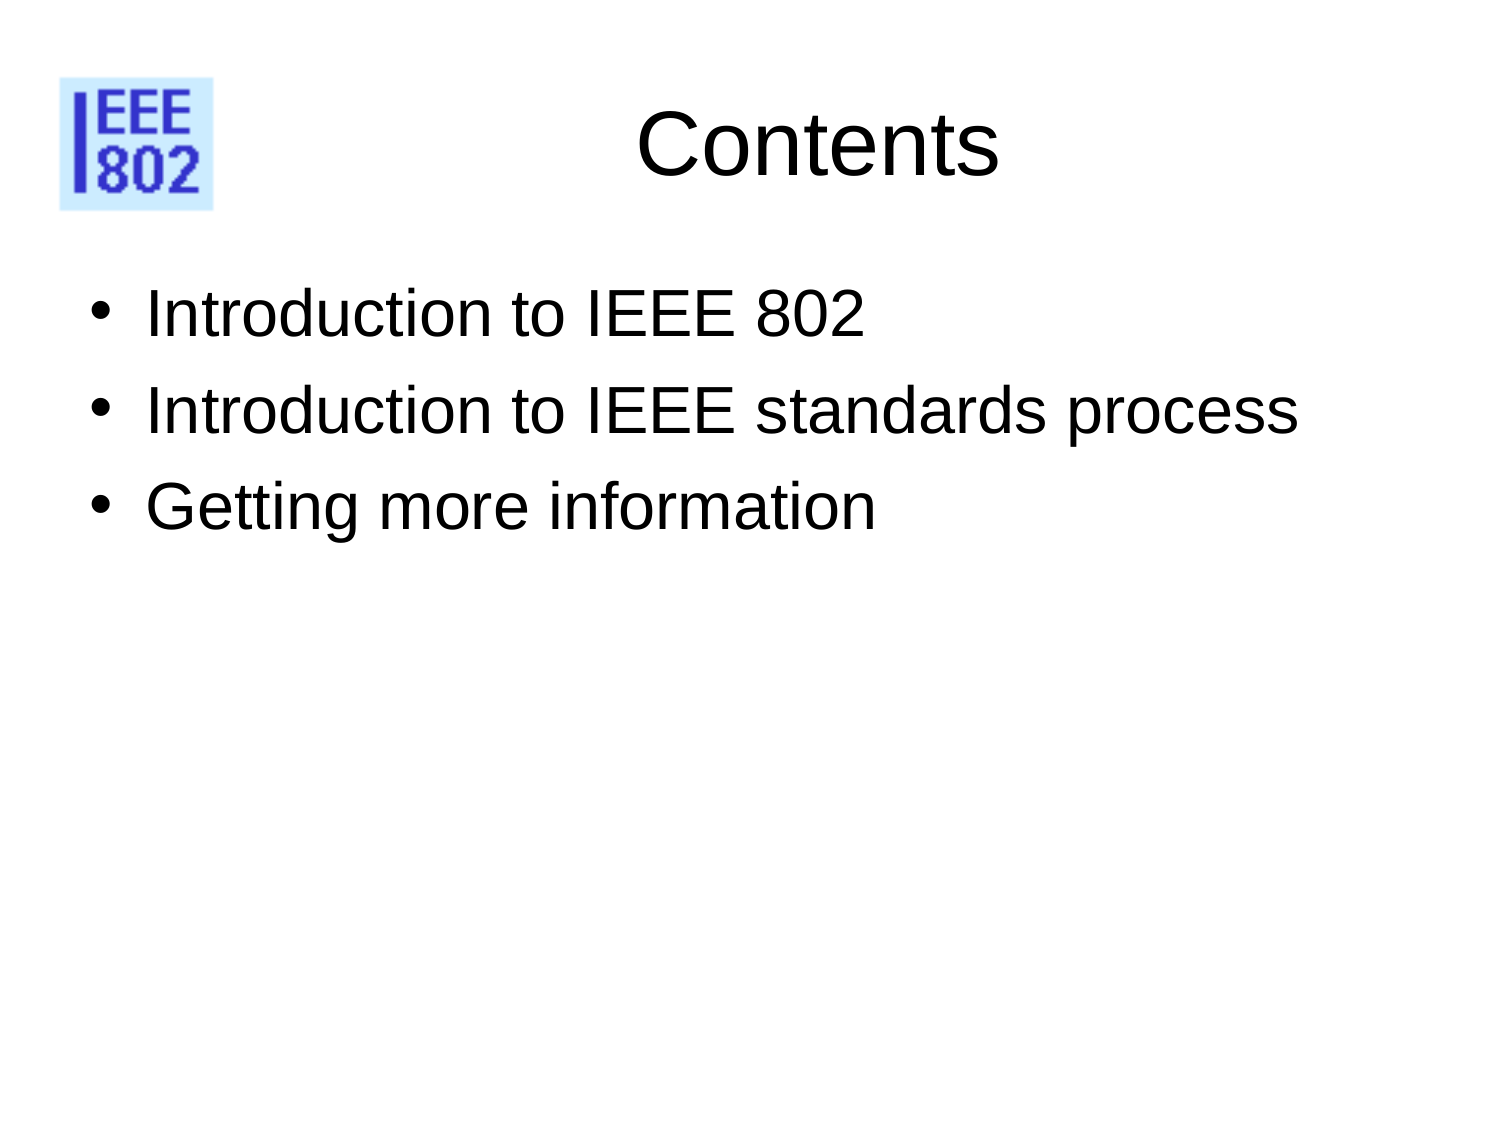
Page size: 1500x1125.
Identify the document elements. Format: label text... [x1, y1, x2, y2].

text_box Contents [212, 45, 1425, 233]
text_box Introduction to IEEE 802 Introduction to IEEE standards process Getting more information [74, 262, 1425, 1005]
picture [37, 49, 232, 250]
